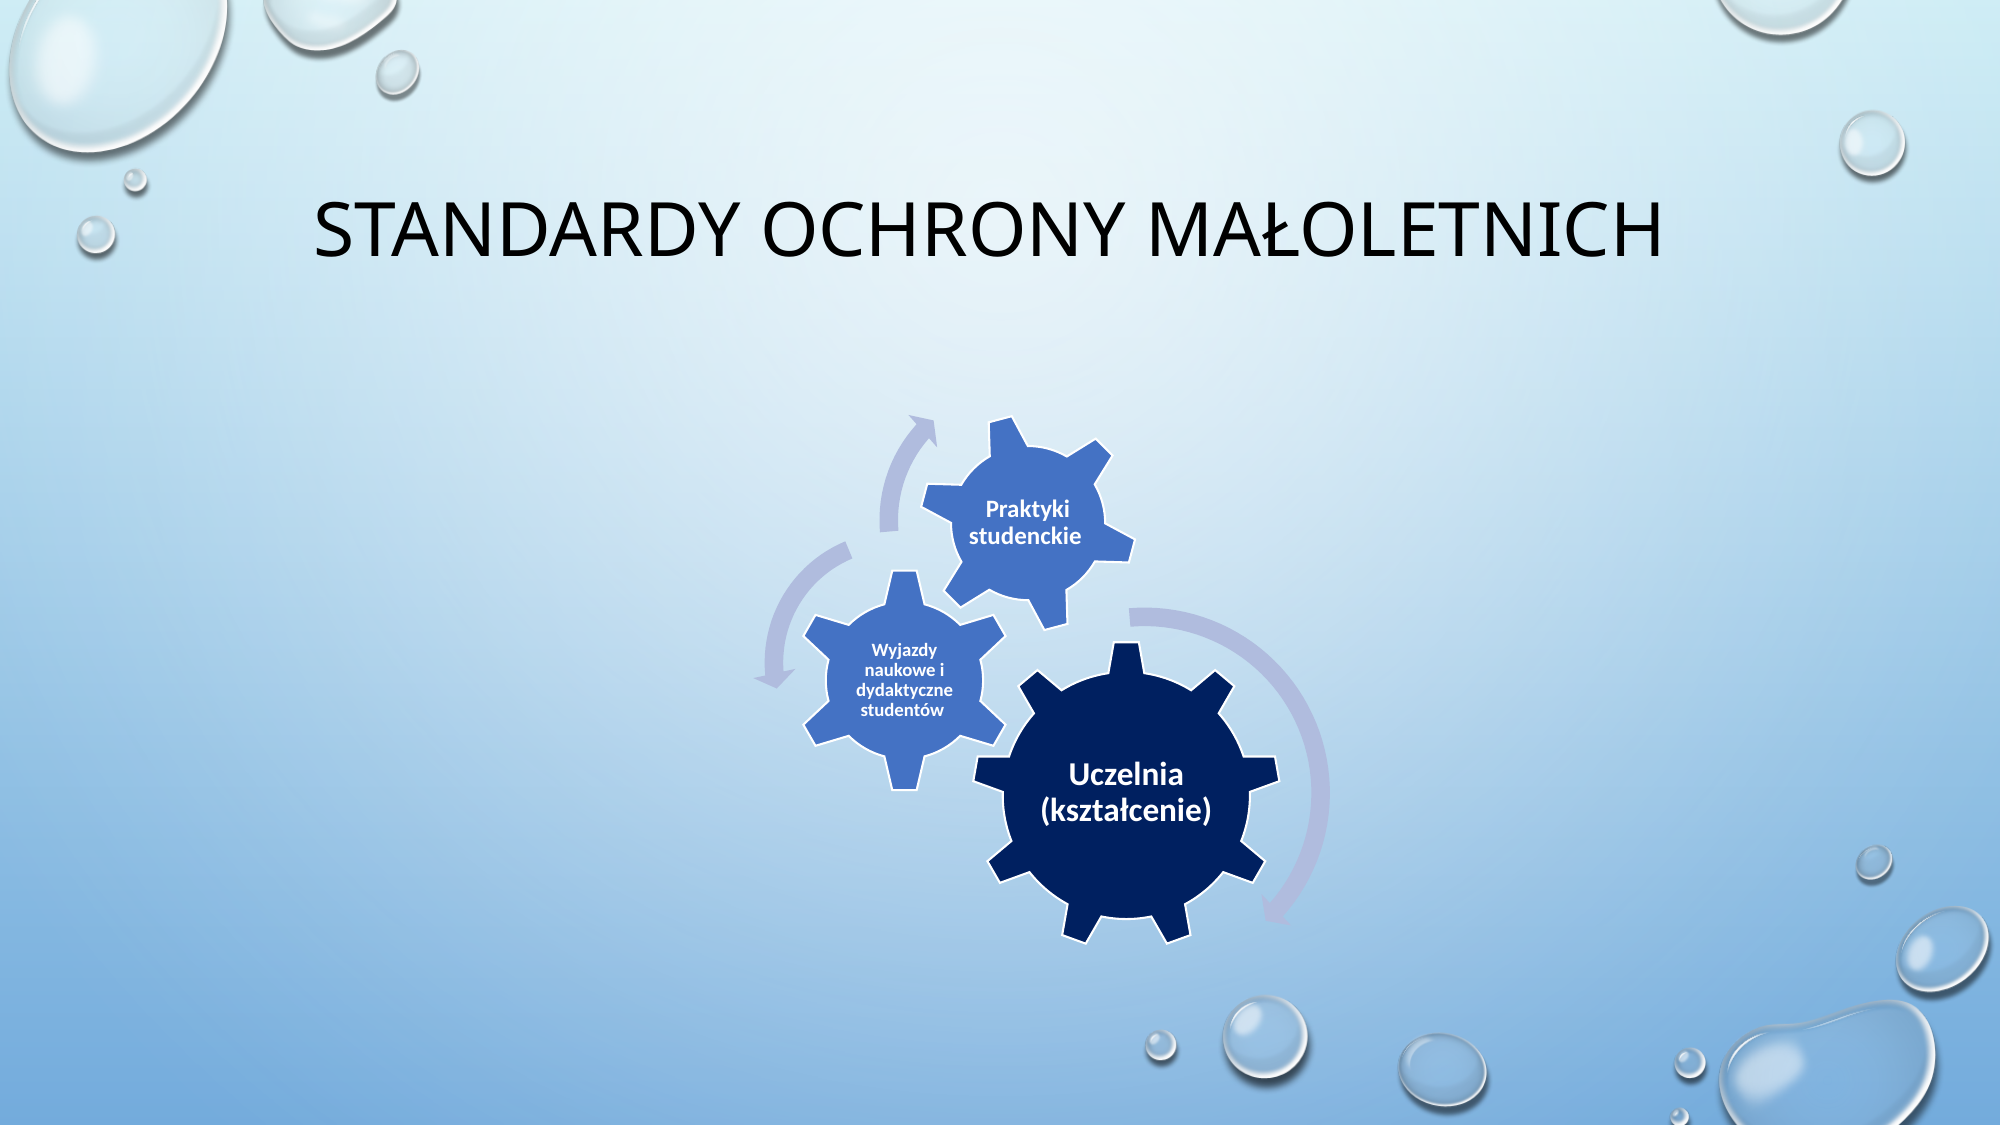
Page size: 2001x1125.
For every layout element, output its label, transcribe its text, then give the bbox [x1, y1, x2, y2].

text_box Praktyki studenckie [921, 416, 1136, 631]
title Standardy ochrony małoletnich [149, 101, 1851, 364]
text_box [879, 414, 938, 533]
text_box Uczelnia (kształcenie) [973, 642, 1280, 944]
text_box [1128, 607, 1330, 926]
text_box Wyjazdy naukowe i dydaktyczne studentów [803, 570, 1006, 791]
text_box [753, 541, 853, 689]
